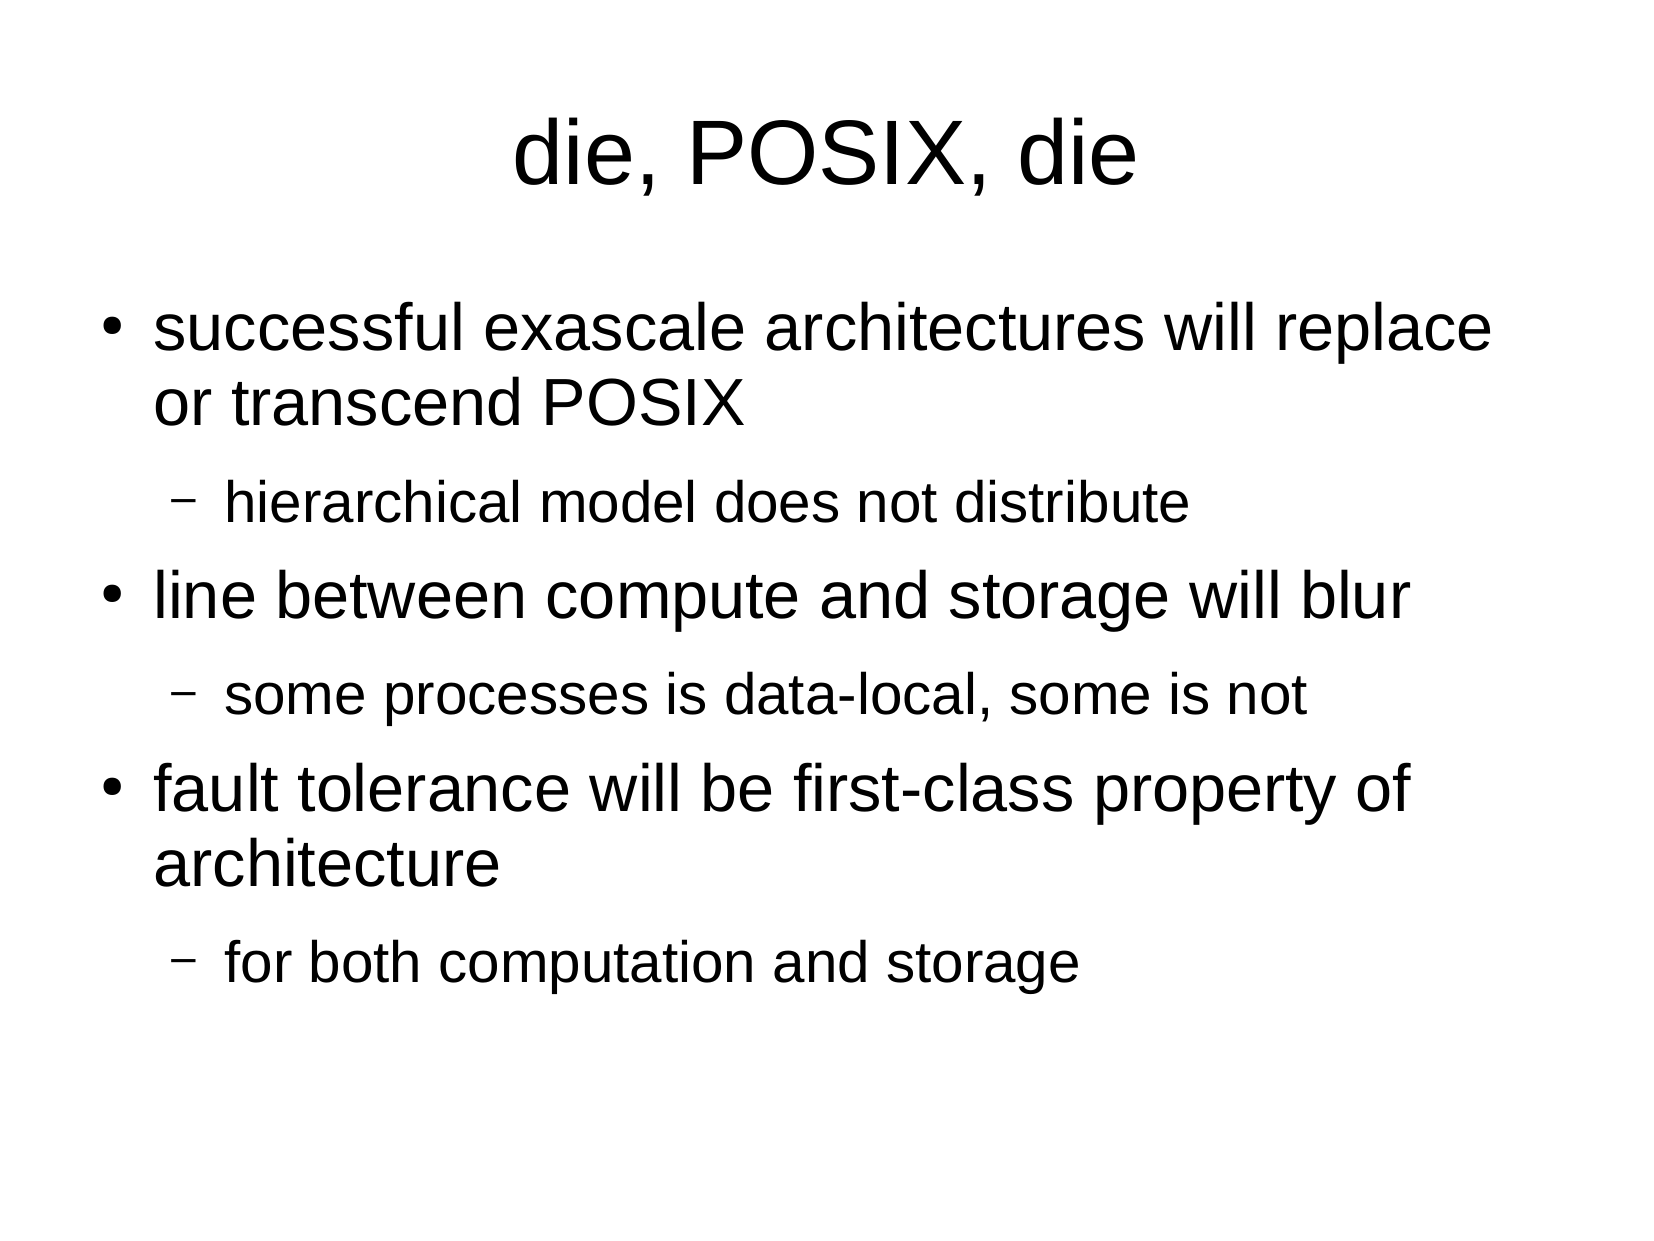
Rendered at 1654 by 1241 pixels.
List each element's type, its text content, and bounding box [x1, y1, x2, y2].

list successful exascale architectures will replace or transcend POSIX hierarchical model does not distribute line between compute and storage will blur some processes is data-local, some is not fault tolerance will be first-class property of architecture for both computation and storage [82, 290, 1538, 1010]
title die, POSIX, die [82, 49, 1571, 257]
